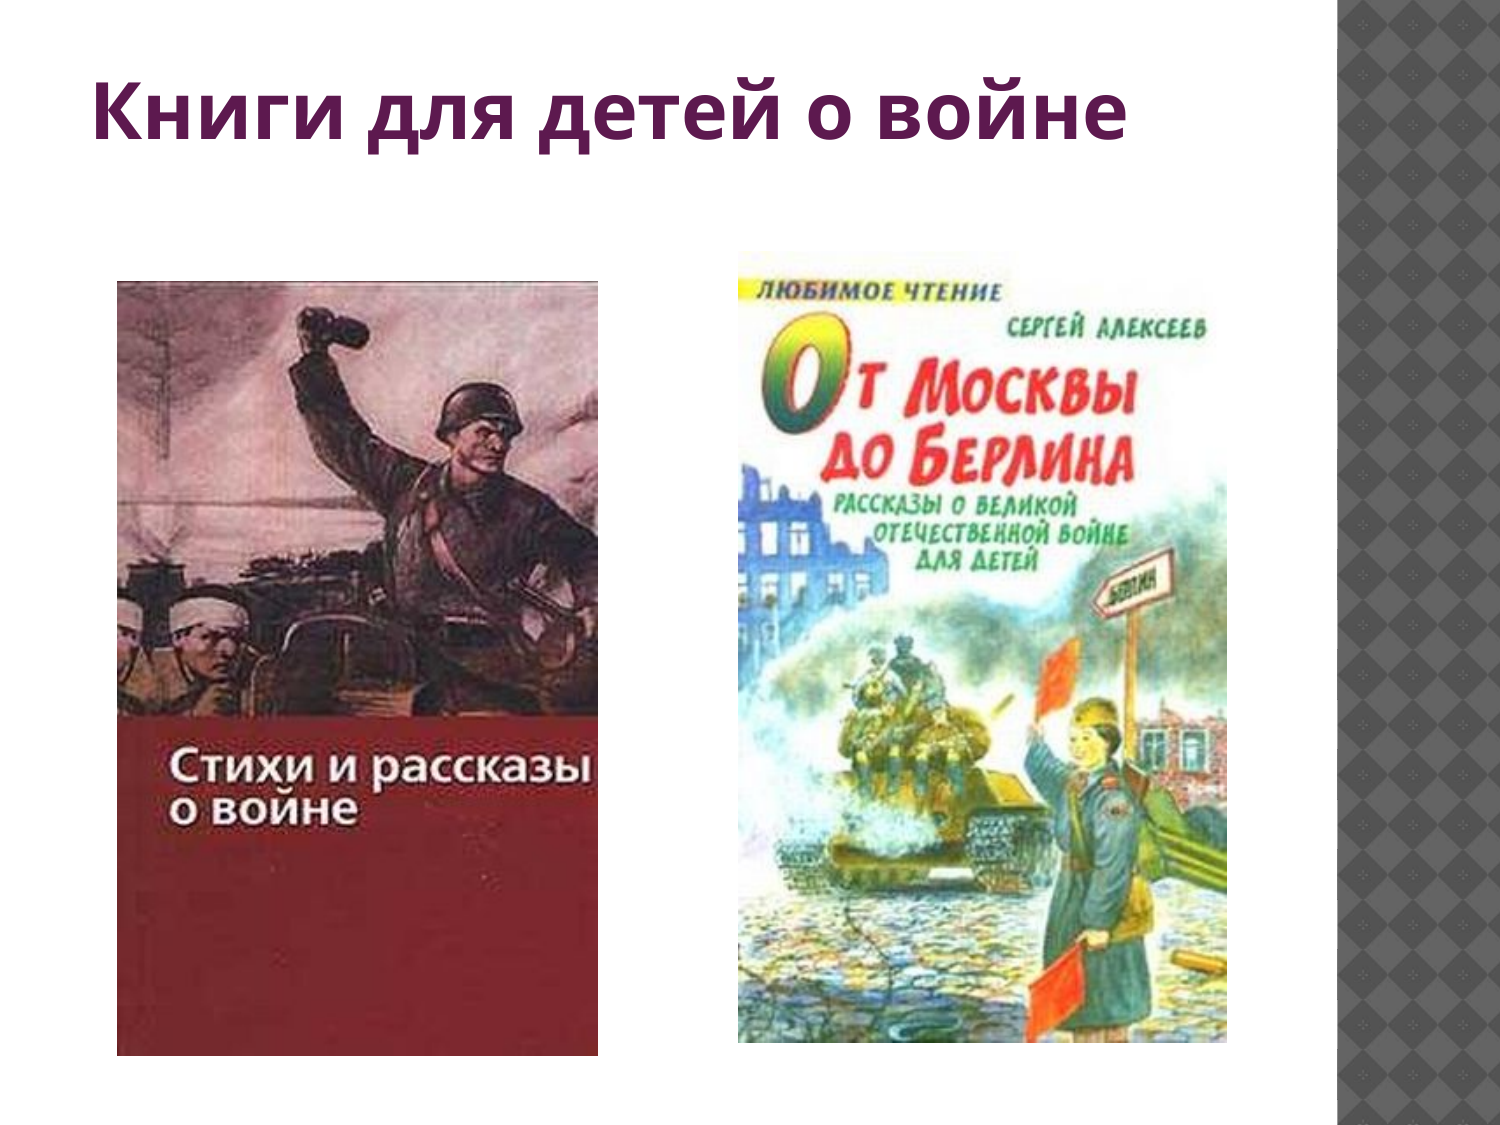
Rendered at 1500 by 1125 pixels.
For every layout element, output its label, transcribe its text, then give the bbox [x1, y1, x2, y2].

picture [738, 251, 1227, 1043]
picture [117, 281, 598, 1056]
title Книги для детей о войне [75, 52, 1263, 188]
